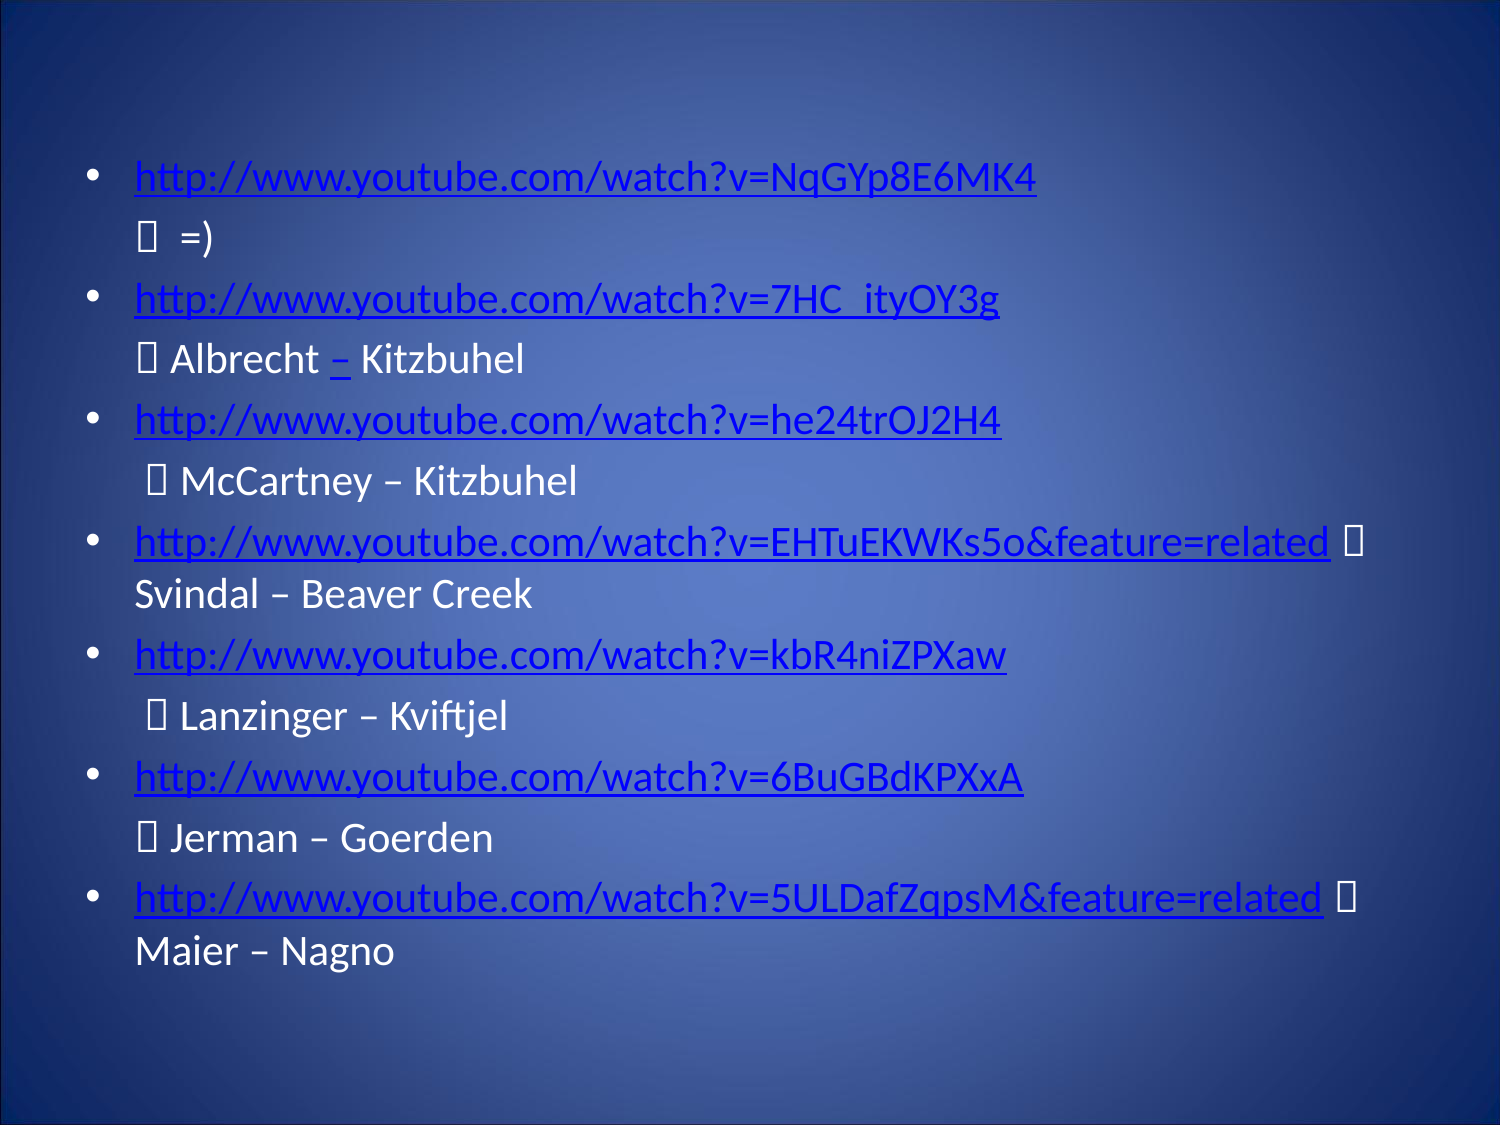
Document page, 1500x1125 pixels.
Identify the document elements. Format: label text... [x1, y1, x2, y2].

list http://www.youtube.com/watch?v=NqGYp8E6MK4  =) http://www.youtube.com/watch?v=7HC_ityOY3g  Albrecht – Kitzbuhel http://www.youtube.com/watch?v=he24trOJ2H4  McCartney – Kitzbuhel http://www.youtube.com/watch?v=EHTuEKWKs5o&feature=related  Svindal – Beaver Creek http://www.youtube.com/watch?v=kbR4niZPXaw  Lanzinger – Kviftjel http://www.youtube.com/watch?v=6BuGBdKPXxA  Jerman – Goerden http://www.youtube.com/watch?v=5ULDafZqpsM&feature=related  Maier – Nagno [70, 140, 1421, 985]
picture [0, 0, 1500, 1125]
